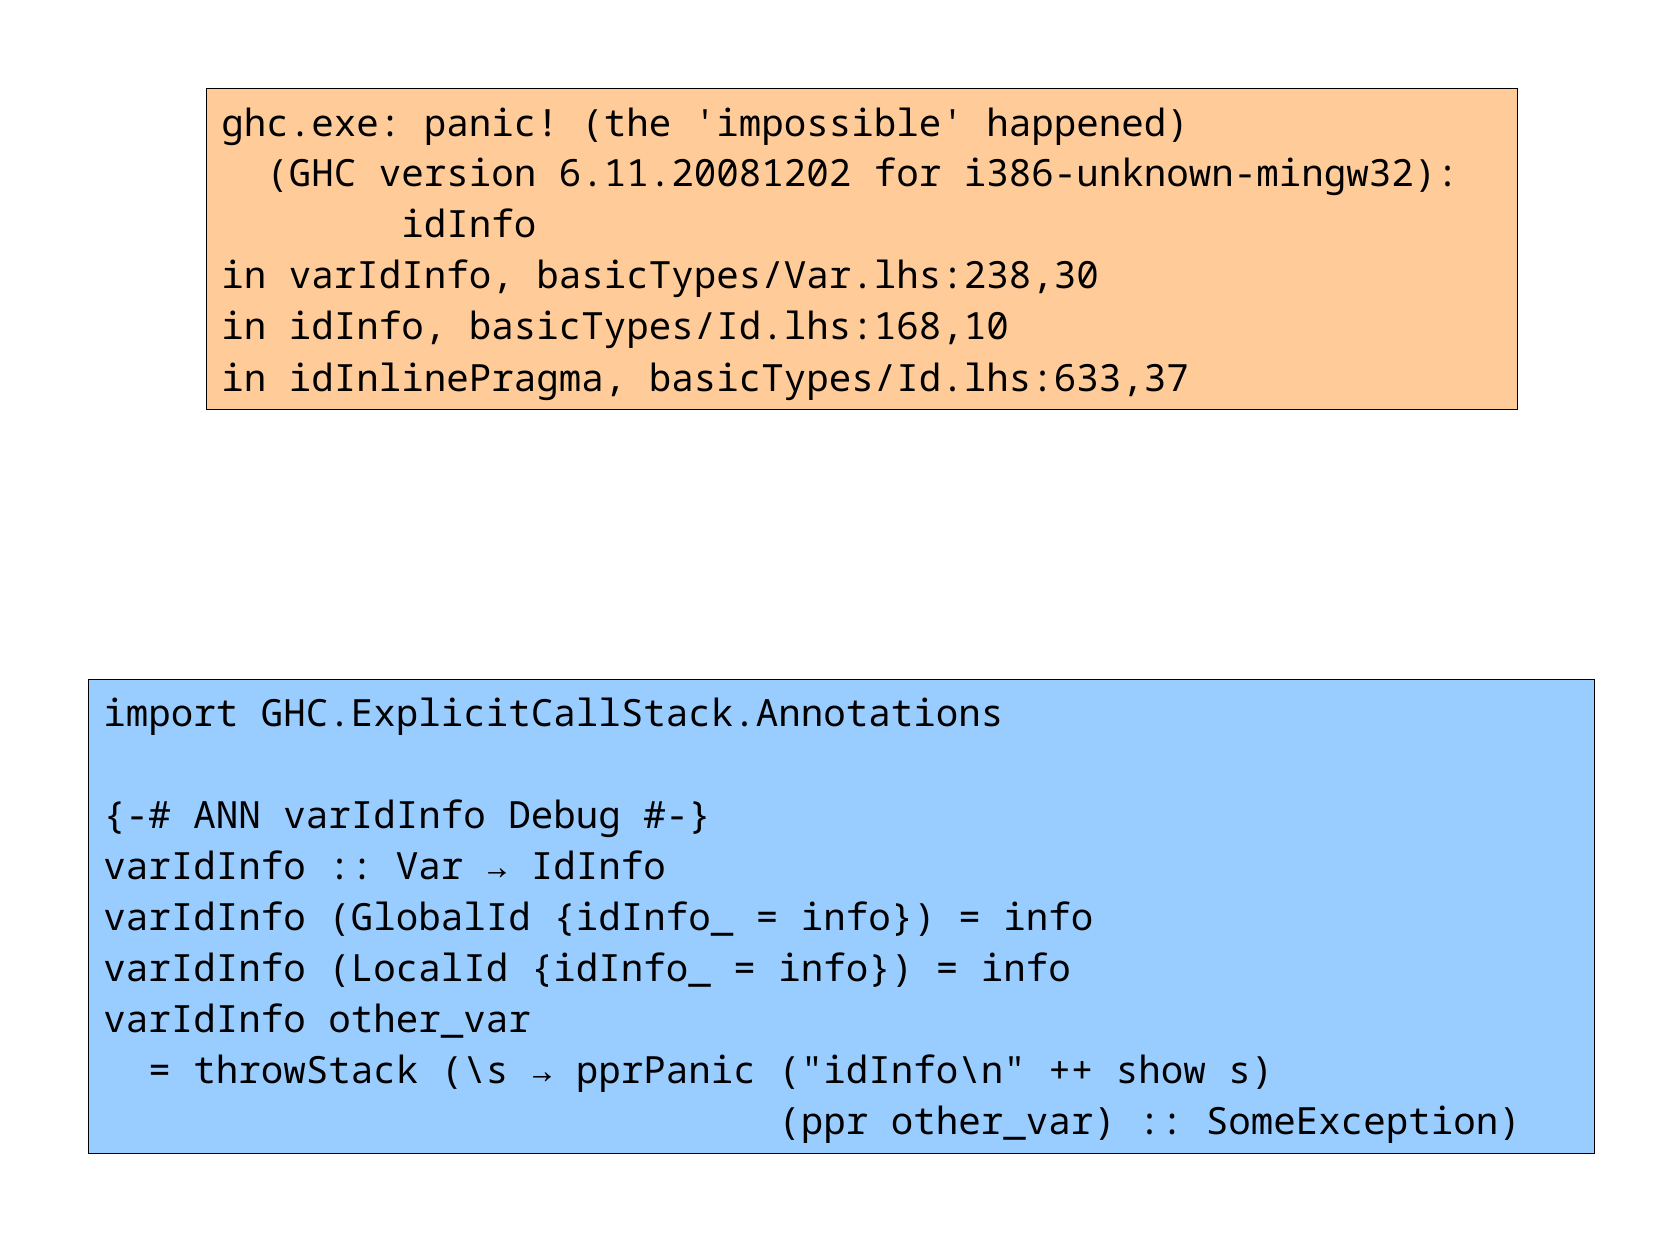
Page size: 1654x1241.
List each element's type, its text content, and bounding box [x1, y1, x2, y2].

text_box ghc.exe: panic! (the 'impossible' happened) (GHC version 6.11.20081202 for i386-unknown-mingw32): idInfo in varIdInfo, basicTypes/Var.lhs:238,30 in idInfo, basicTypes/Id.lhs:168,10 in idInlinePragma, basicTypes/Id.lhs:633,37 [206, 88, 1518, 365]
text_box import GHC.ExplicitCallStack.Annotations {-# ANN varIdInfo Debug #-} varIdInfo :: Var → IdInfo varIdInfo (GlobalId {idInfo_ = info}) = info varIdInfo (LocalId {idInfo_ = info}) = info varIdInfo other_var = throwStack (\s → pprPanic ("idInfo\n" ++ show s) (ppr other_var) :: SomeException) [88, 679, 1595, 1093]
